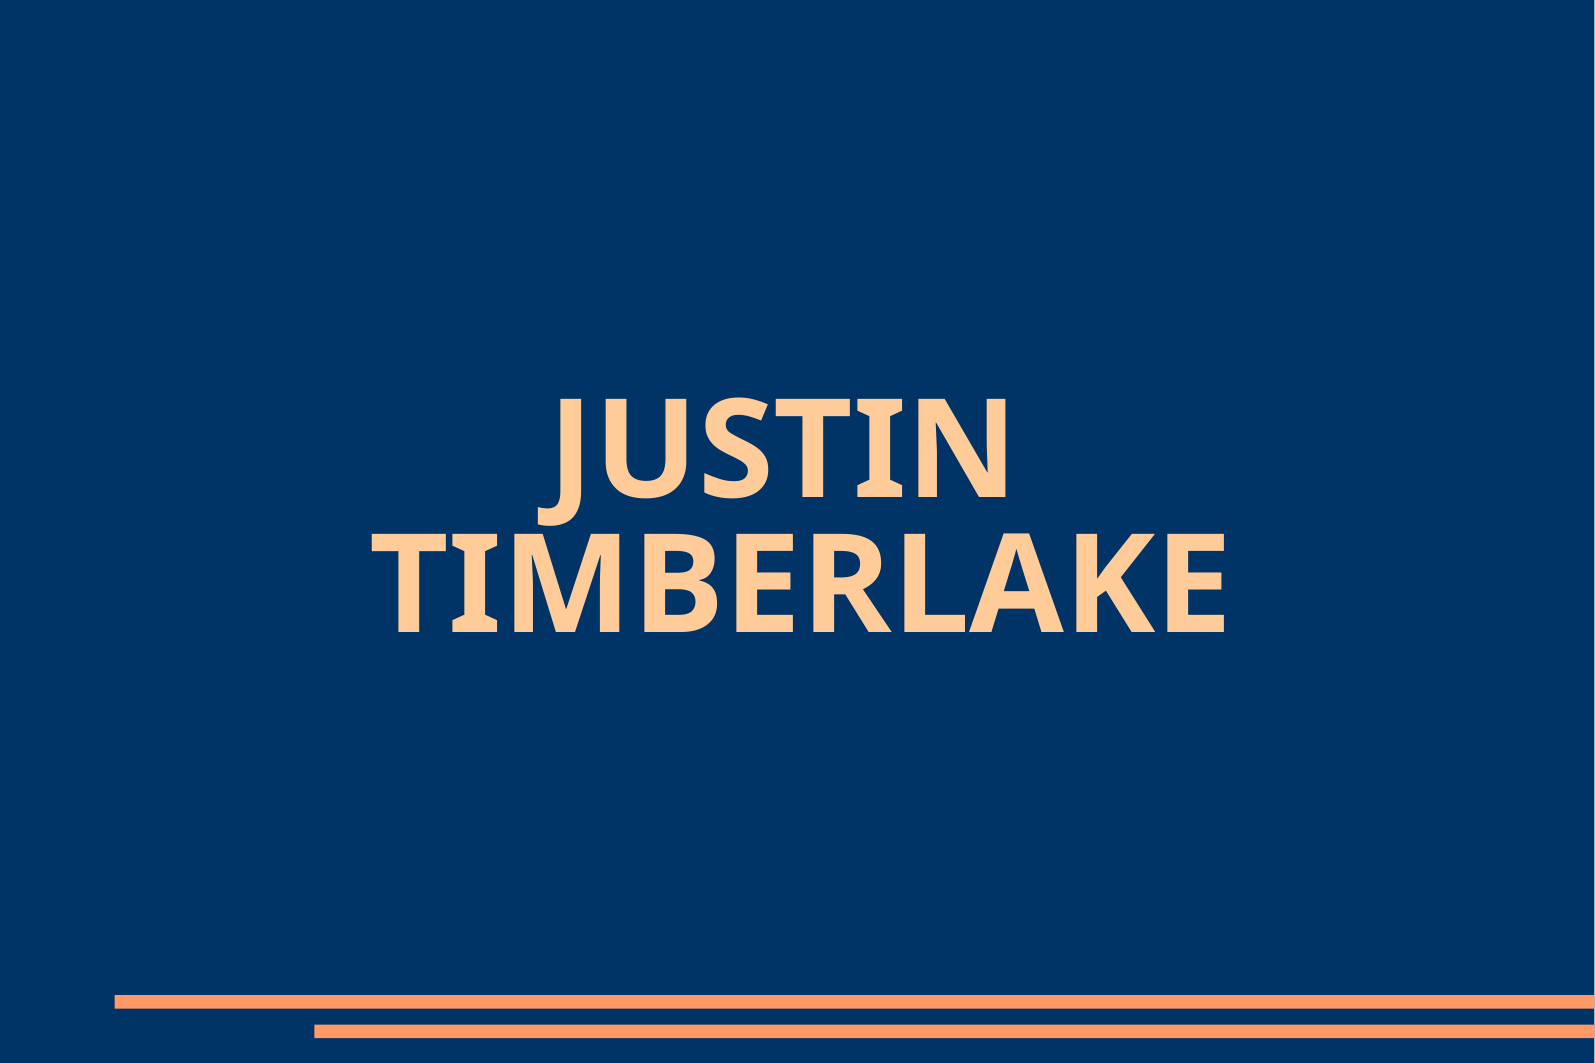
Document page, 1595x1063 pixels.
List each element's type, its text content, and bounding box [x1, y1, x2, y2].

text_box JUSTIN TIMBERLAKE [102, 47, 1465, 978]
